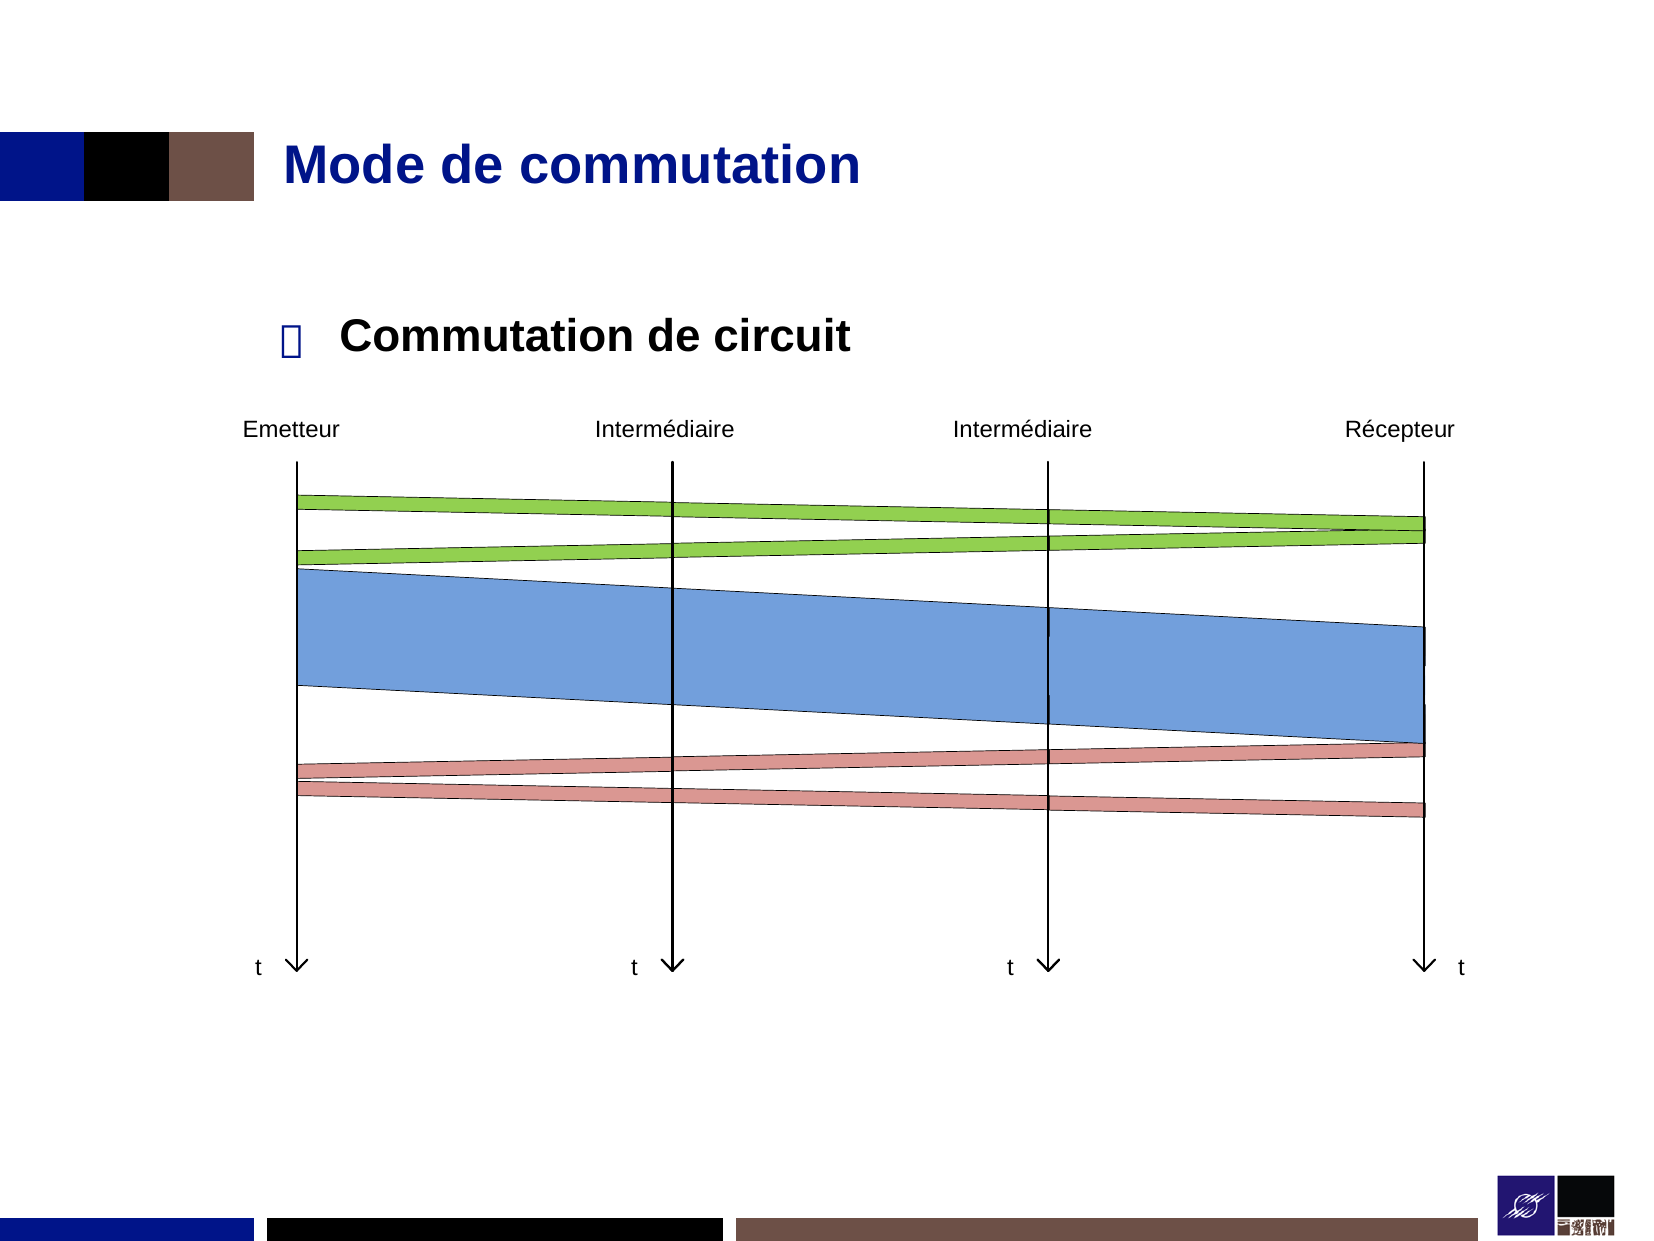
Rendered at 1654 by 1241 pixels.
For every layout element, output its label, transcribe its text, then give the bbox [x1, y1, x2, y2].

text_box Commutation de circuit [339, 309, 918, 370]
text_box Mode de commutation [283, 134, 936, 206]
text_box  [277, 309, 328, 370]
text_box t [255, 954, 282, 985]
text_box t [1458, 954, 1485, 985]
text_box Emetteur [242, 416, 350, 448]
picture [1490, 1168, 1621, 1241]
text_box Récepteur [1345, 416, 1467, 448]
text_box Intermédiaire [595, 416, 749, 448]
text_box t [1007, 954, 1034, 985]
text_box t [631, 954, 658, 985]
text_box Intermédiaire [952, 416, 1107, 448]
text_box [0, 0, 1654, 1241]
